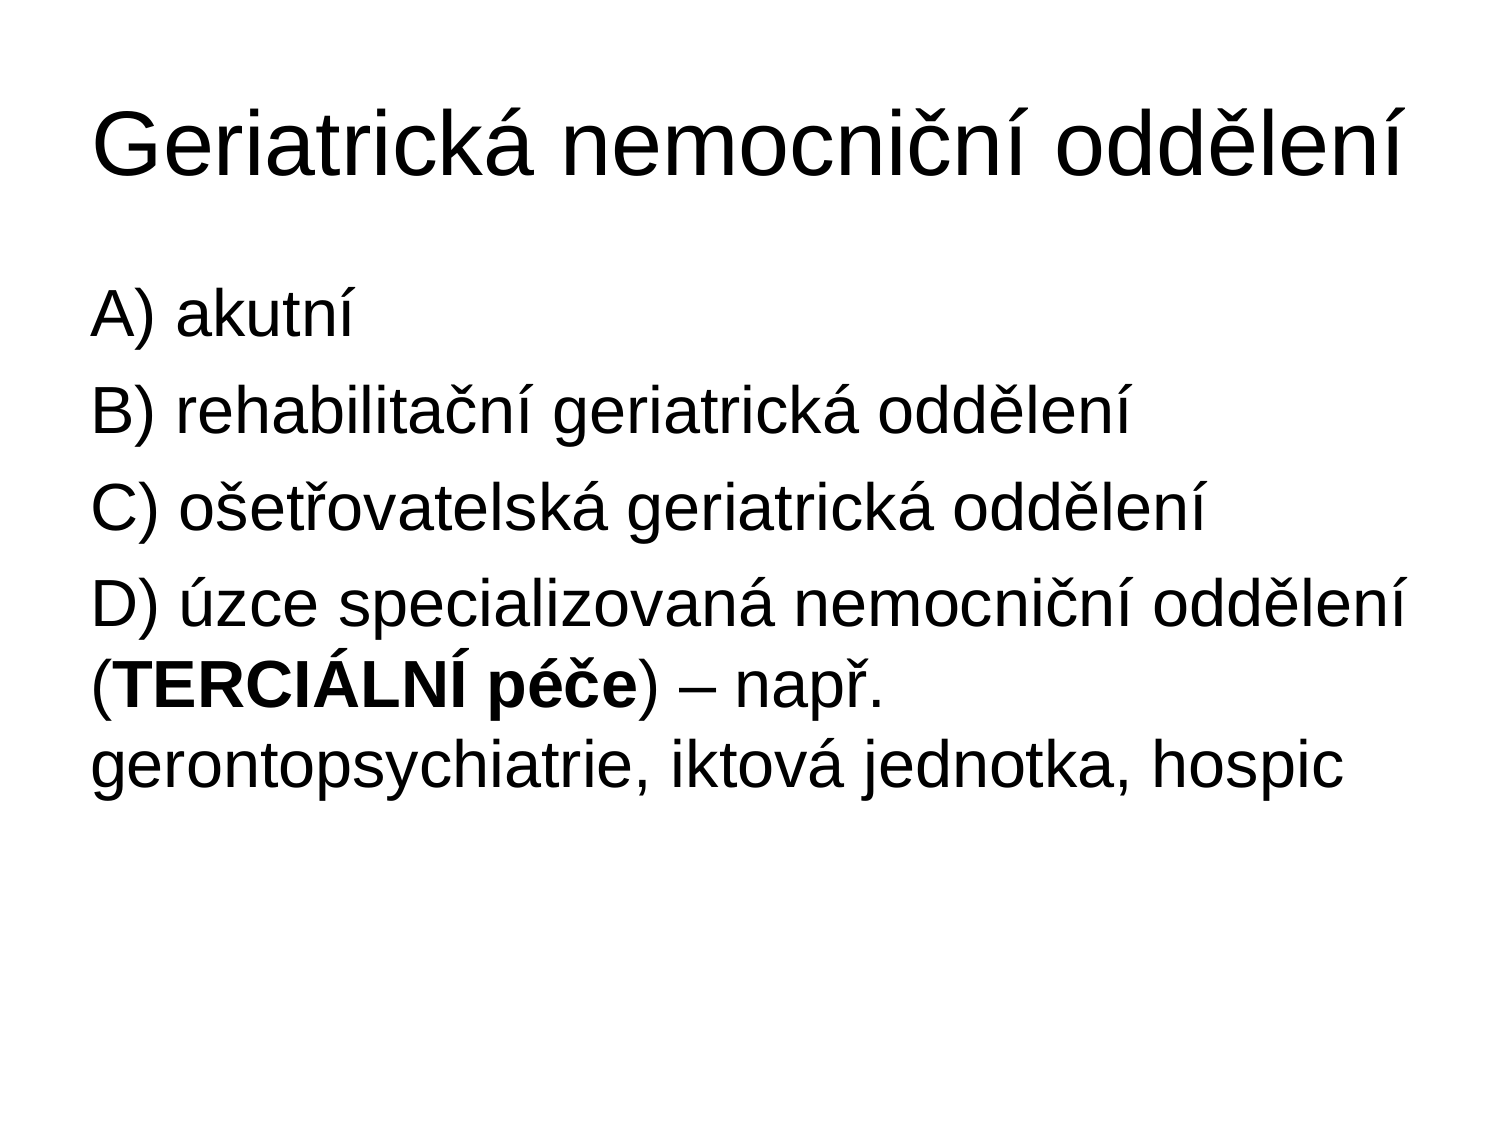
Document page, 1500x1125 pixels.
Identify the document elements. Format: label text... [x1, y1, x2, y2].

list A) akutní B) rehabilitační geriatrická oddělení C) ošetřovatelská geriatrická oddělení D) úzce specializovaná nemocniční oddělení (TERCIÁLNÍ péče) – např. gerontopsychiatrie, iktová jednotka, hospic [75, 262, 1426, 1005]
title Geriatrická nemocniční oddělení [75, 45, 1426, 233]
